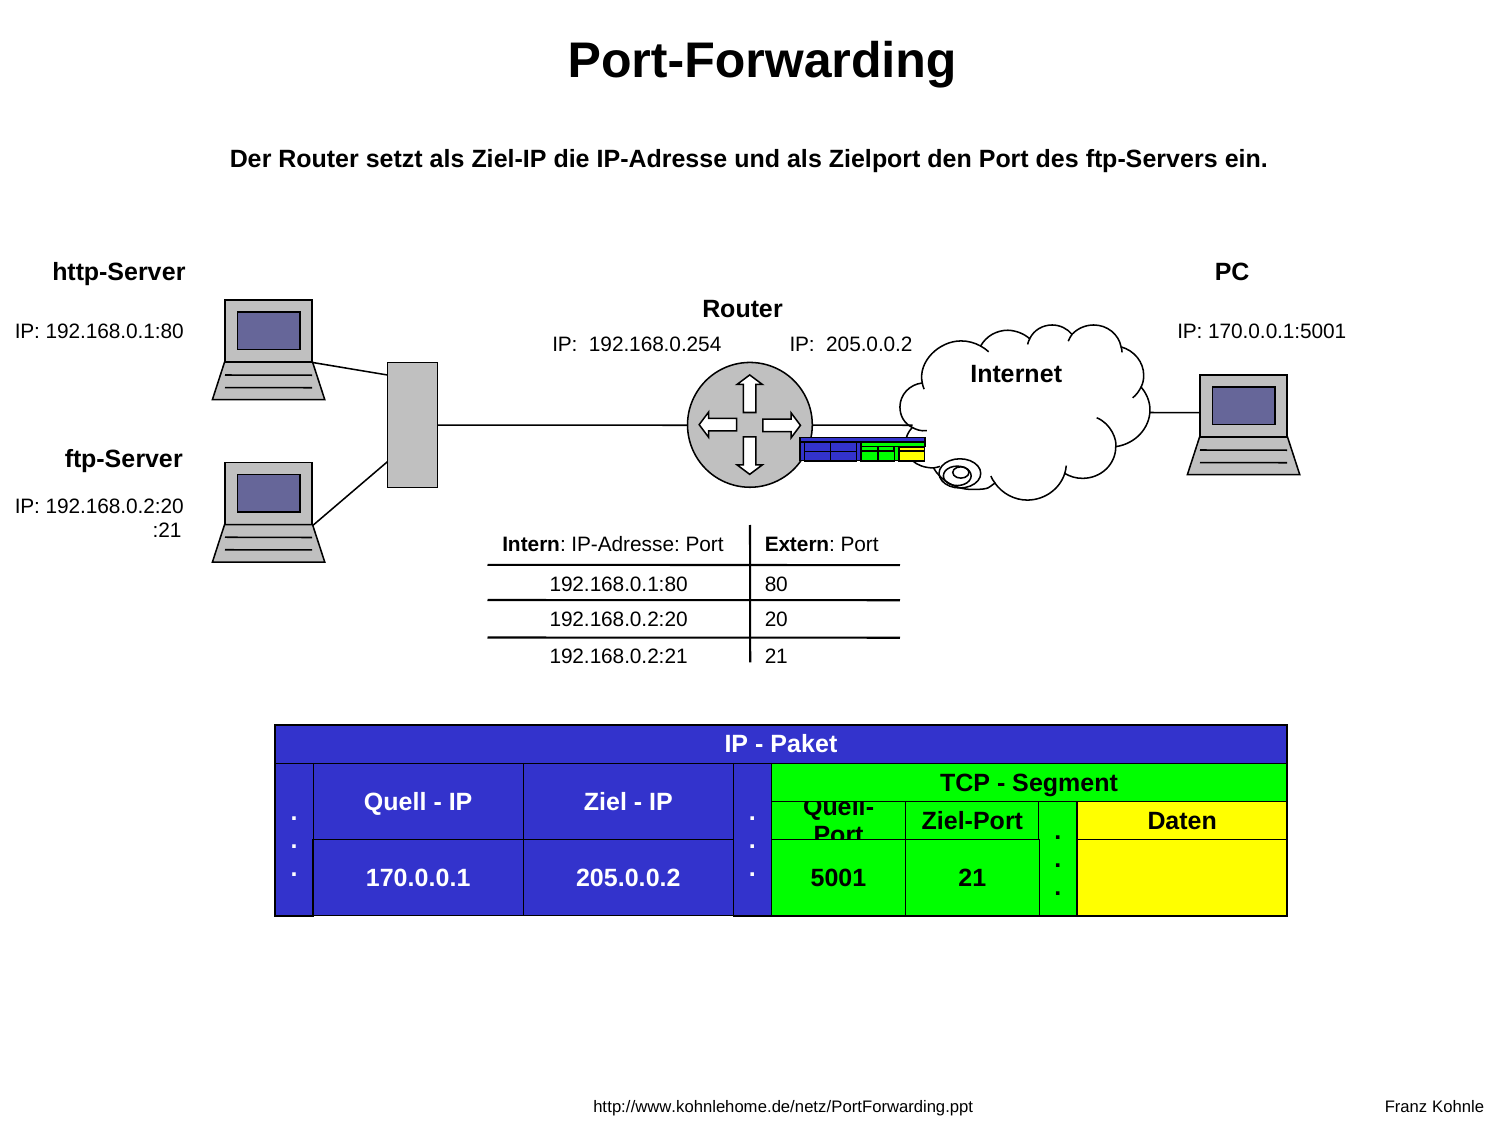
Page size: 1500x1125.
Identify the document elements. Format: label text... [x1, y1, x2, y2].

text_box [1078, 840, 1288, 916]
text_box Intern: IP-Adresse: Port [487, 524, 749, 563]
text_box http-Server [37, 249, 202, 294]
text_box Franz Kohnle [1370, 1089, 1500, 1125]
text_box IP: 205.0.0.2 [774, 324, 928, 364]
text_box 5001 [771, 839, 905, 916]
text_box Port-Forwarding [552, 24, 972, 97]
text_box IP: 192.168.0.254 [537, 324, 737, 364]
text_box Quell - IP [314, 764, 524, 839]
text_box 80 [752, 566, 901, 599]
text_box IP: 192.168.0.2:20 :21 [0, 487, 199, 550]
text_box [212, 299, 325, 400]
text_box Der Router setzt als Ziel-IP die IP-Adresse und als Zielport den Port des ftp-Servers ein. [214, 137, 1286, 181]
text_box IP: 192.168.0.1:80 [0, 312, 199, 352]
text_box 21 [750, 637, 901, 678]
text_box ... [734, 764, 771, 916]
text_box [387, 362, 438, 488]
text_box IP - Paket [275, 725, 1288, 764]
text_box 192.168.0.1:80 [487, 566, 749, 599]
text_box 192.168.0.2:21 [487, 637, 750, 663]
text_box Daten [1078, 801, 1288, 840]
text_box [1187, 375, 1300, 475]
text_box Ziel-Port [905, 802, 1038, 839]
text_box 205.0.0.2 [523, 839, 734, 916]
text_box 20 [750, 601, 901, 636]
text_box 170.0.0.1 [313, 839, 523, 916]
text_box ftp-Server [49, 437, 199, 481]
text_box [212, 462, 325, 563]
text_box Quell-Port [771, 802, 905, 839]
text_box ... [1038, 802, 1078, 916]
text_box 192.168.0.2:20 [487, 602, 750, 625]
text_box [687, 362, 925, 488]
text_box TCP - Segment [771, 763, 1287, 802]
text_box 21 [905, 839, 1040, 916]
text_box Internet [899, 324, 1150, 501]
text_box ... [275, 763, 314, 916]
text_box IP: 170.0.0.1:5001 [1162, 312, 1362, 352]
text_box Extern: Port [752, 524, 901, 564]
text_box PC [1200, 249, 1265, 294]
text_box Router [687, 287, 798, 331]
text_box http://www.kohnlehome.de/netz/PortForwarding.ppt [578, 1089, 991, 1125]
text_box Ziel - IP [524, 764, 734, 839]
